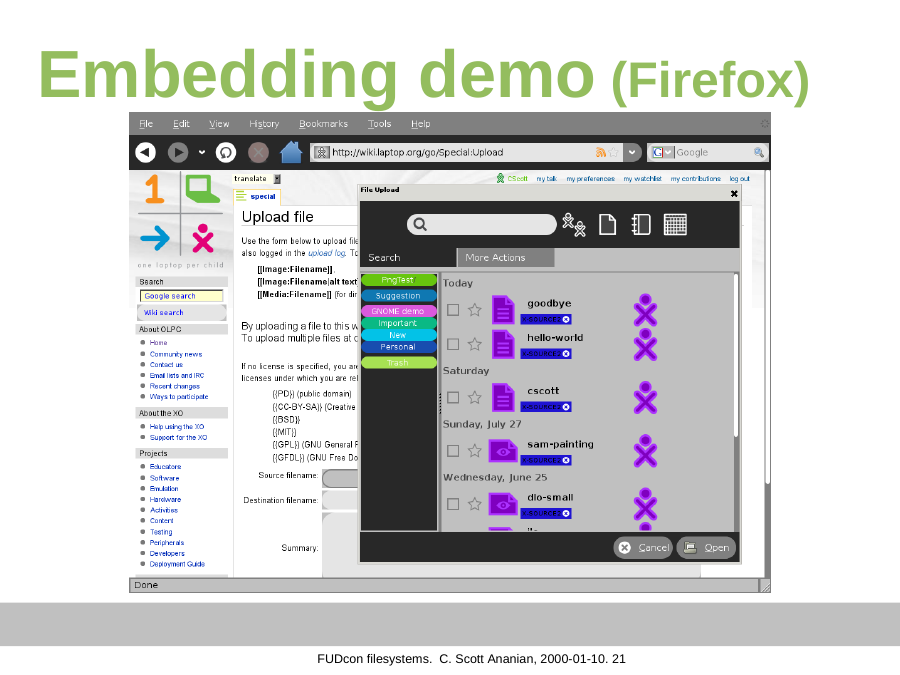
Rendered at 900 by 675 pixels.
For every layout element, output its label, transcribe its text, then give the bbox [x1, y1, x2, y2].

picture [129, 112, 771, 593]
title Embedding demo (Firefox) [37, 37, 856, 211]
